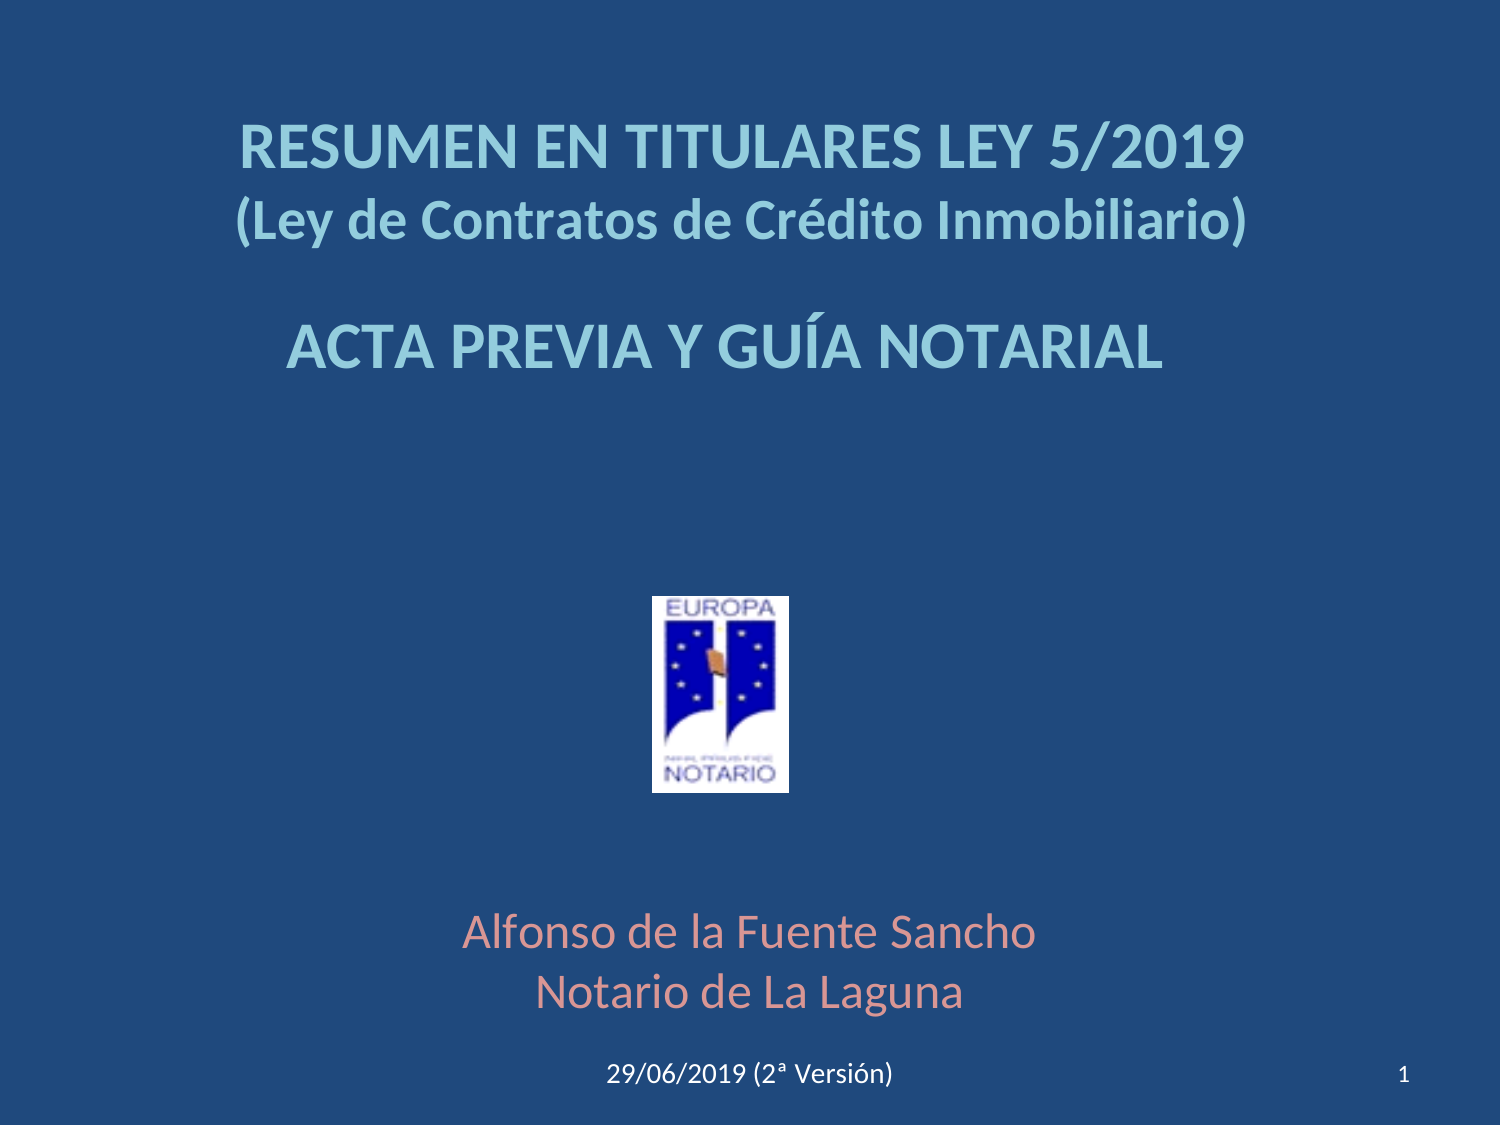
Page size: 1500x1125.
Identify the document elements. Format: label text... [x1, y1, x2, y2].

text_box <número> [1074, 1042, 1426, 1103]
text_box ACTA PREVIA Y GUÍA NOTARIAL [106, 294, 1347, 579]
picture [652, 596, 789, 793]
text_box Alfonso de la Fuente Sancho Notario de La Laguna 29/06/2019 (2ª Versión) [225, 579, 1276, 1047]
text_box RESUMEN EN TITULARES LEY 5/2019 (Ley de Contratos de Crédito Inmobiliario) [104, 0, 1380, 198]
